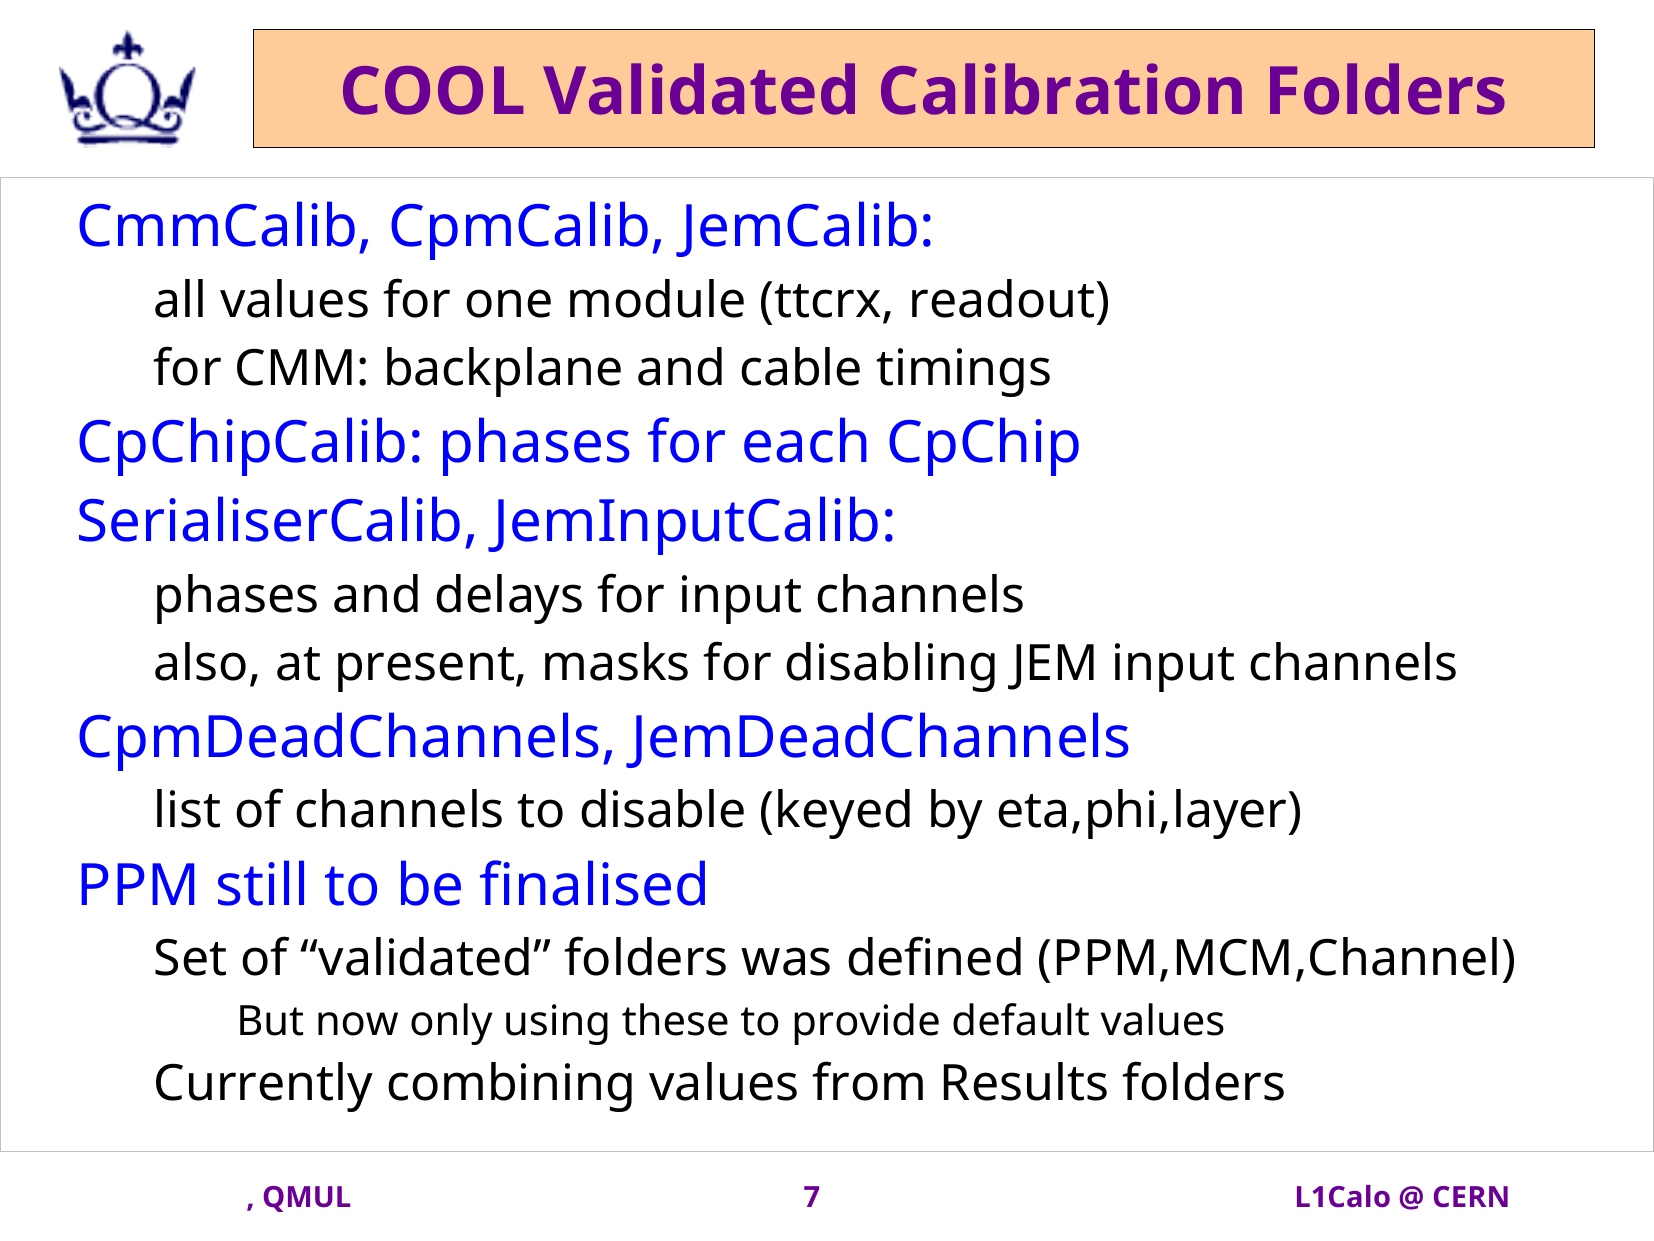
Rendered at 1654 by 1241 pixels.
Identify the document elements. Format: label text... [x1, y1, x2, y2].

list CmmCalib, CpmCalib, JemCalib: all values for one module (ttcrx, readout) for CMM: backplane and cable timings CpChipCalib: phases for each CpChip SerialiserCalib, JemInputCalib: phases and delays for input channels also, at present, masks for disabling JEM input channels CpmDeadChannels, JemDeadChannels list of channels to disable (keyed by eta,phi,layer) PPM still to be finalised Set of “validated” folders was defined (PPM,MCM,Channel) But now only using these to provide default values Currently combining values from Results folders [59, 184, 1603, 1140]
title COOL Validated Calibration Folders [253, 29, 1595, 148]
picture [59, 29, 200, 148]
